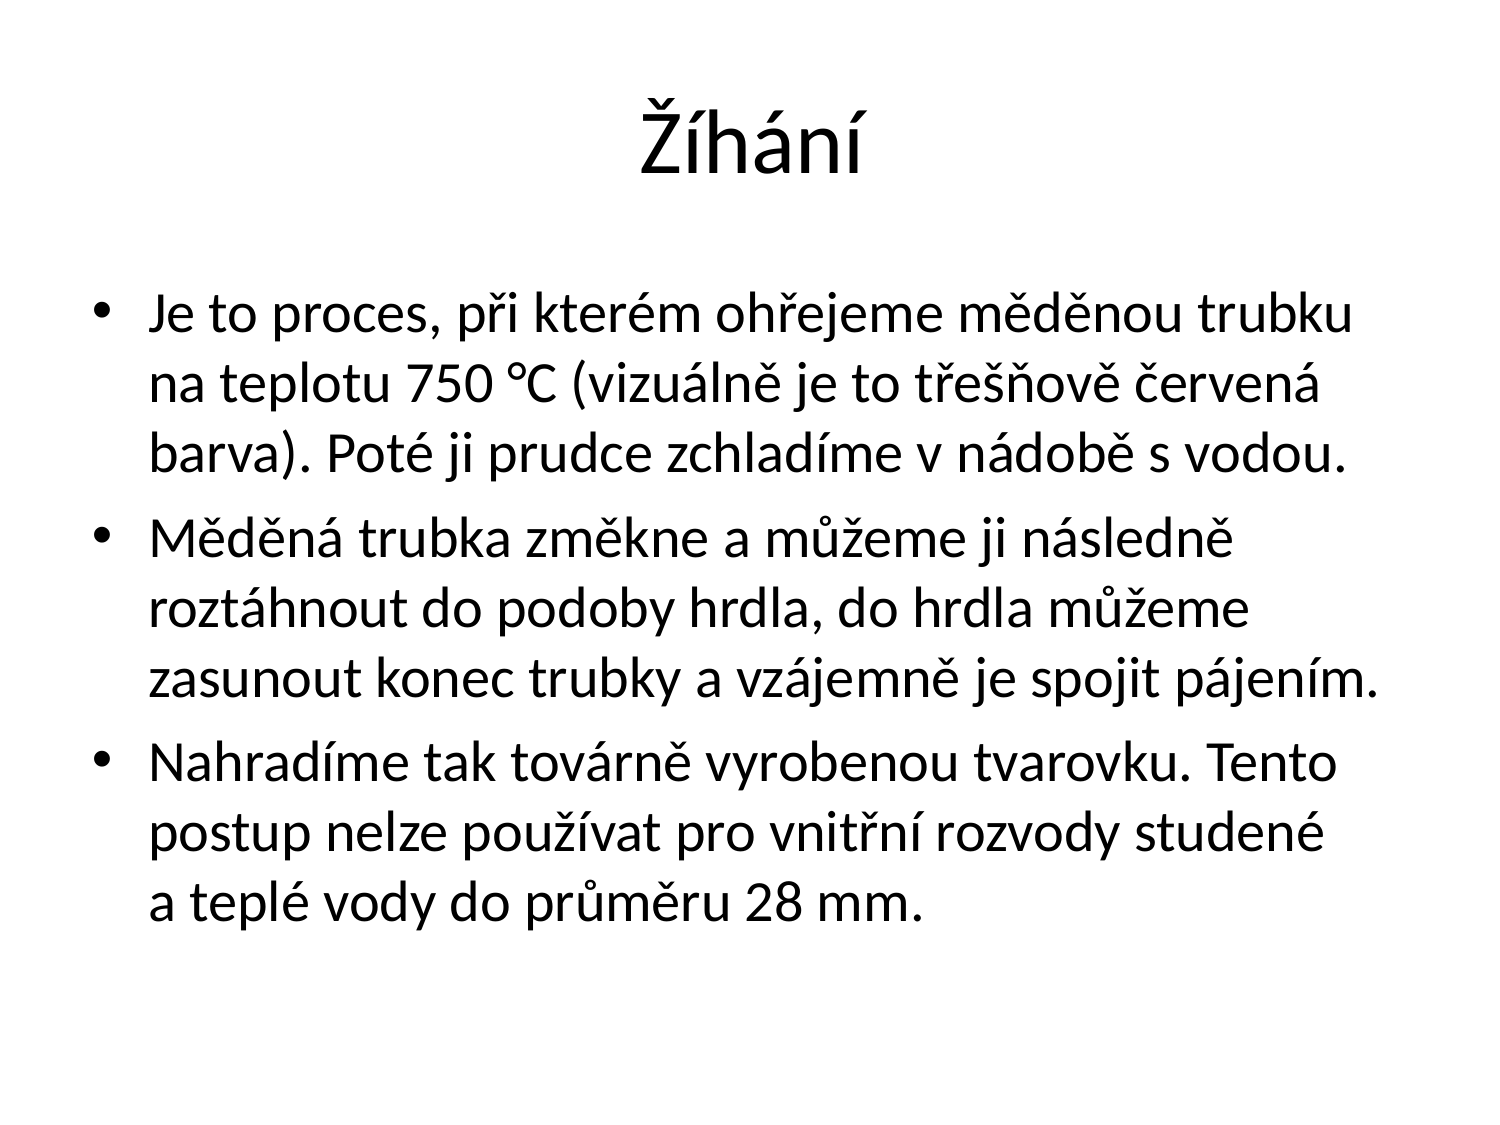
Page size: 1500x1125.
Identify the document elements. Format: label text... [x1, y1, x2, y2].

list Je to proces, při kterém ohřejeme měděnou trubku na teplotu 750 °C (vizuálně je to třešňově červená barva). Poté ji prudce zchladíme v nádobě s vodou. Měděná trubka změkne a můžeme ji následně roztáhnout do podoby hrdla, do hrdla můžeme zasunout konec trubky a vzájemně je spojit pájením. Nahradíme tak továrně vyrobenou tvarovku. Tento postup nelze používat pro vnitřní rozvody studené a teplé vody do průměru 28 mm. [76, 267, 1427, 1026]
title Žíhání [76, 42, 1427, 231]
